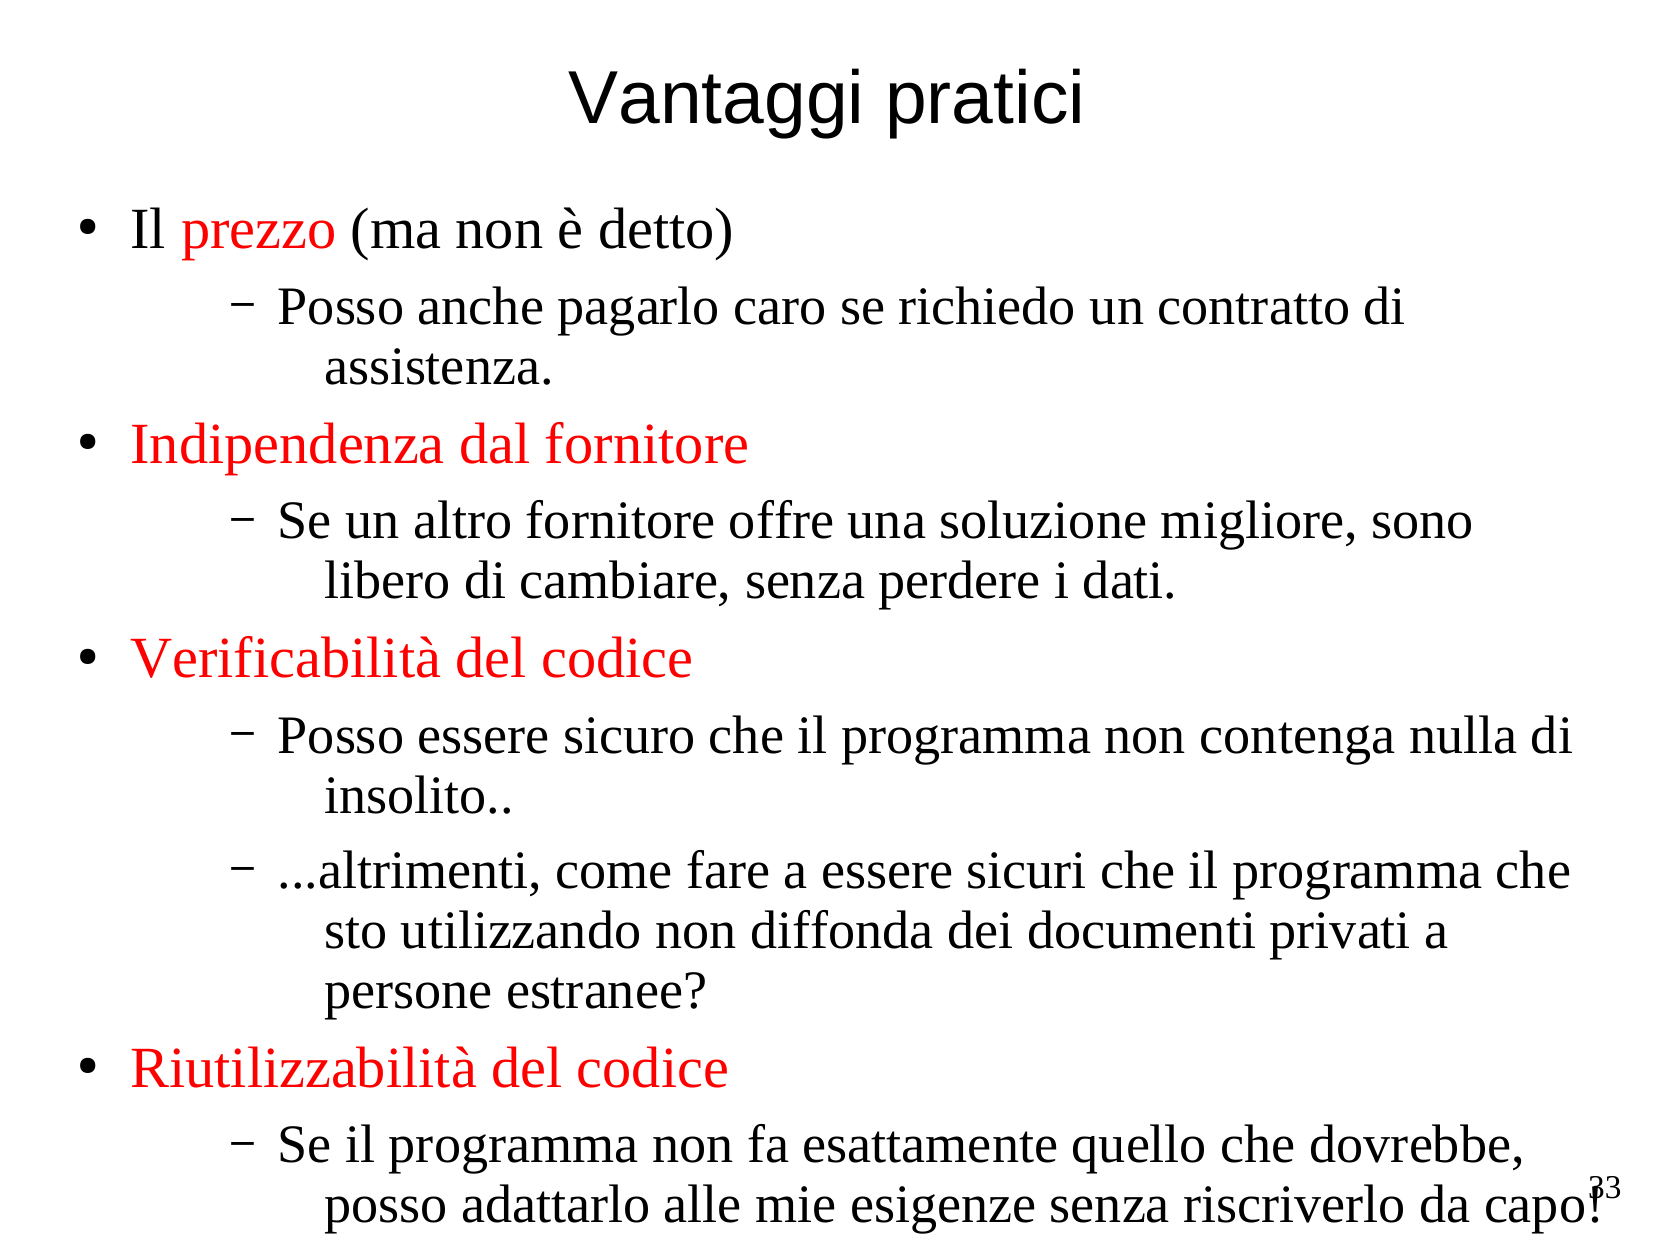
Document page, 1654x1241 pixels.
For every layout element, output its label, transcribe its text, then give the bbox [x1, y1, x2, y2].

title Vantaggi pratici [37, 30, 1617, 166]
list Il prezzo (ma non è detto) Posso anche pagarlo caro se richiedo un contratto di assistenza. Indipendenza dal fornitore Se un altro fornitore offre una soluzione migliore, sono libero di cambiare, senza perdere i dati. Verificabilità del codice Posso essere sicuro che il programma non contenga nulla di insolito.. ...altrimenti, come fare a essere sicuri che il programma che sto utilizzando non diffonda dei documenti privati a persone estranee? Riutilizzabilità del codice Se il programma non fa esattamente quello che dovrebbe, posso adattarlo alle mie esigenze senza riscriverlo da capo! [42, 196, 1612, 1187]
